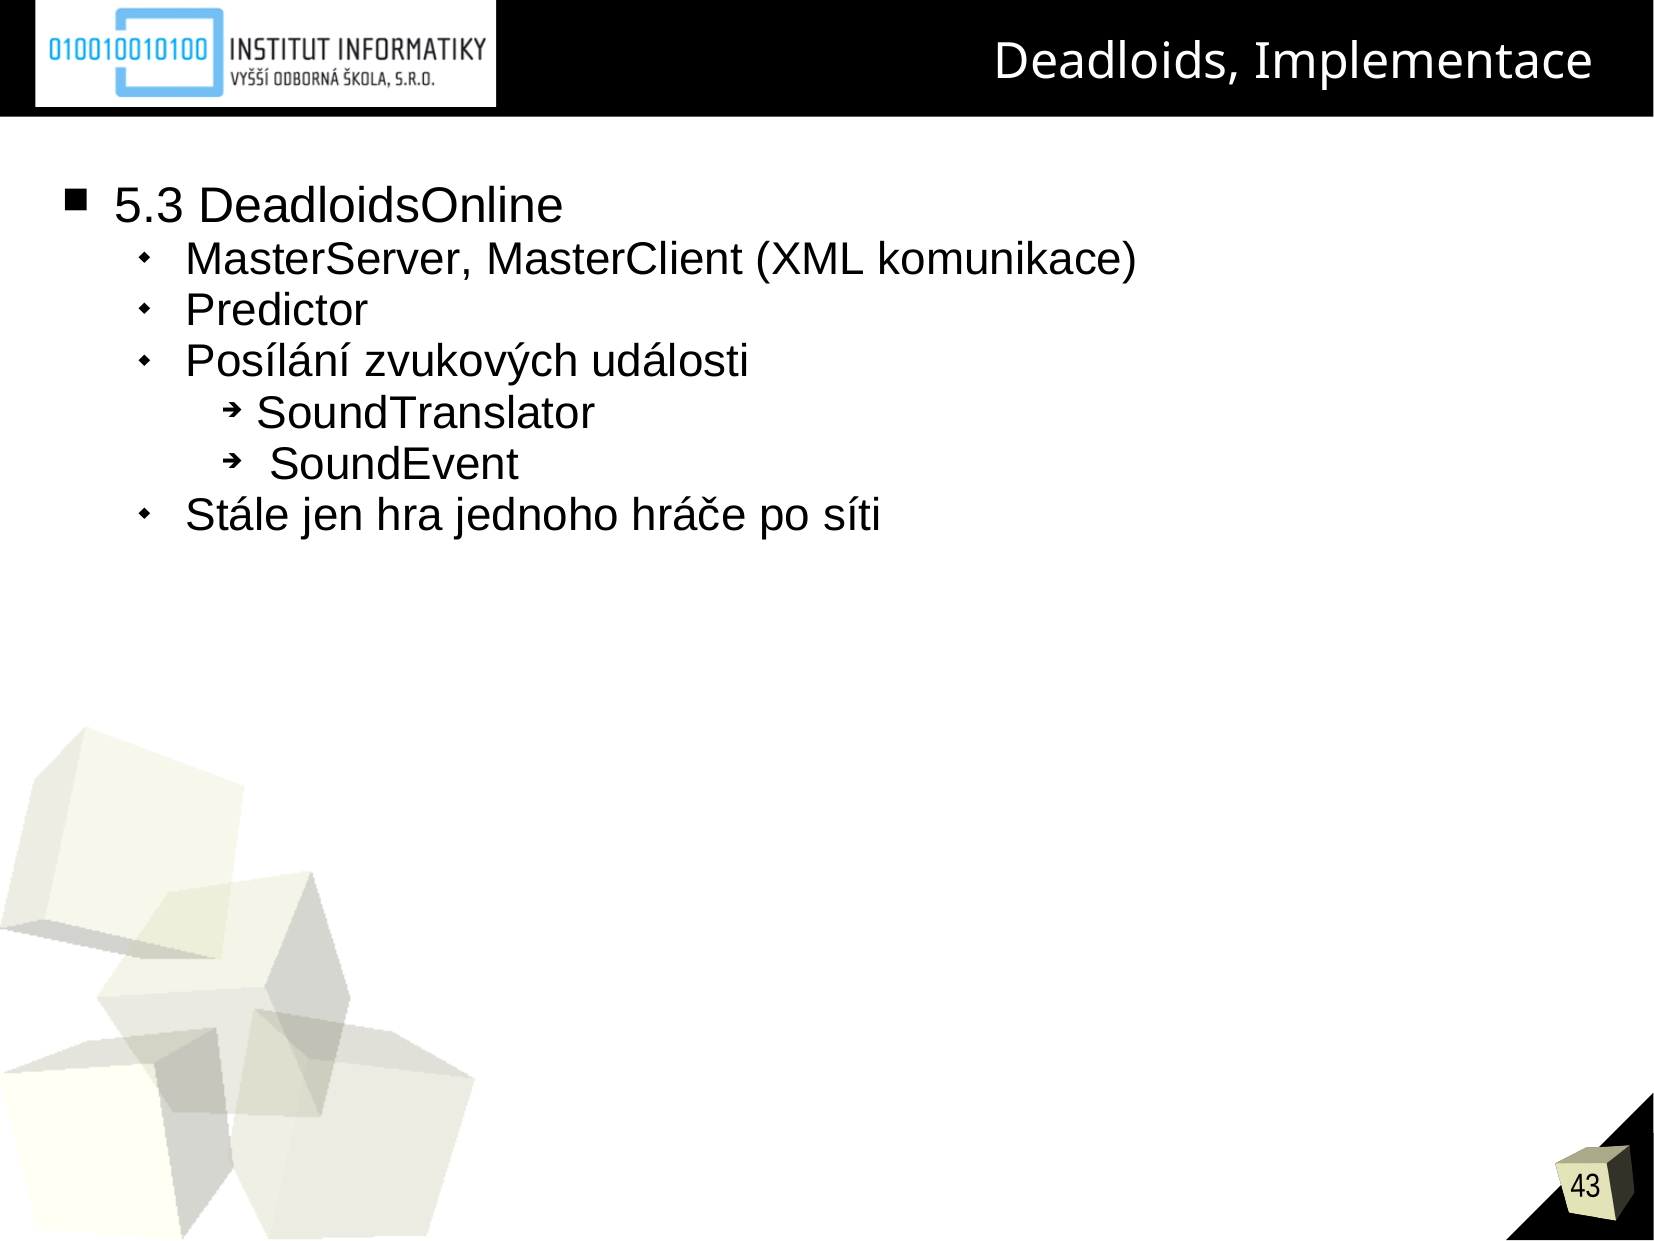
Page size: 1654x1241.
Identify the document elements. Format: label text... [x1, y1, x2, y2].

title Deadloids, Implementace [118, 0, 1595, 119]
list 5.3 DeadloidsOnline MasterServer, MasterClient (XML komunikace) Predictor Posílání zvukových události SoundTranslator SoundEvent Stále jen hra jednoho hráče po síti [44, 177, 1611, 1214]
picture [0, 726, 477, 1241]
